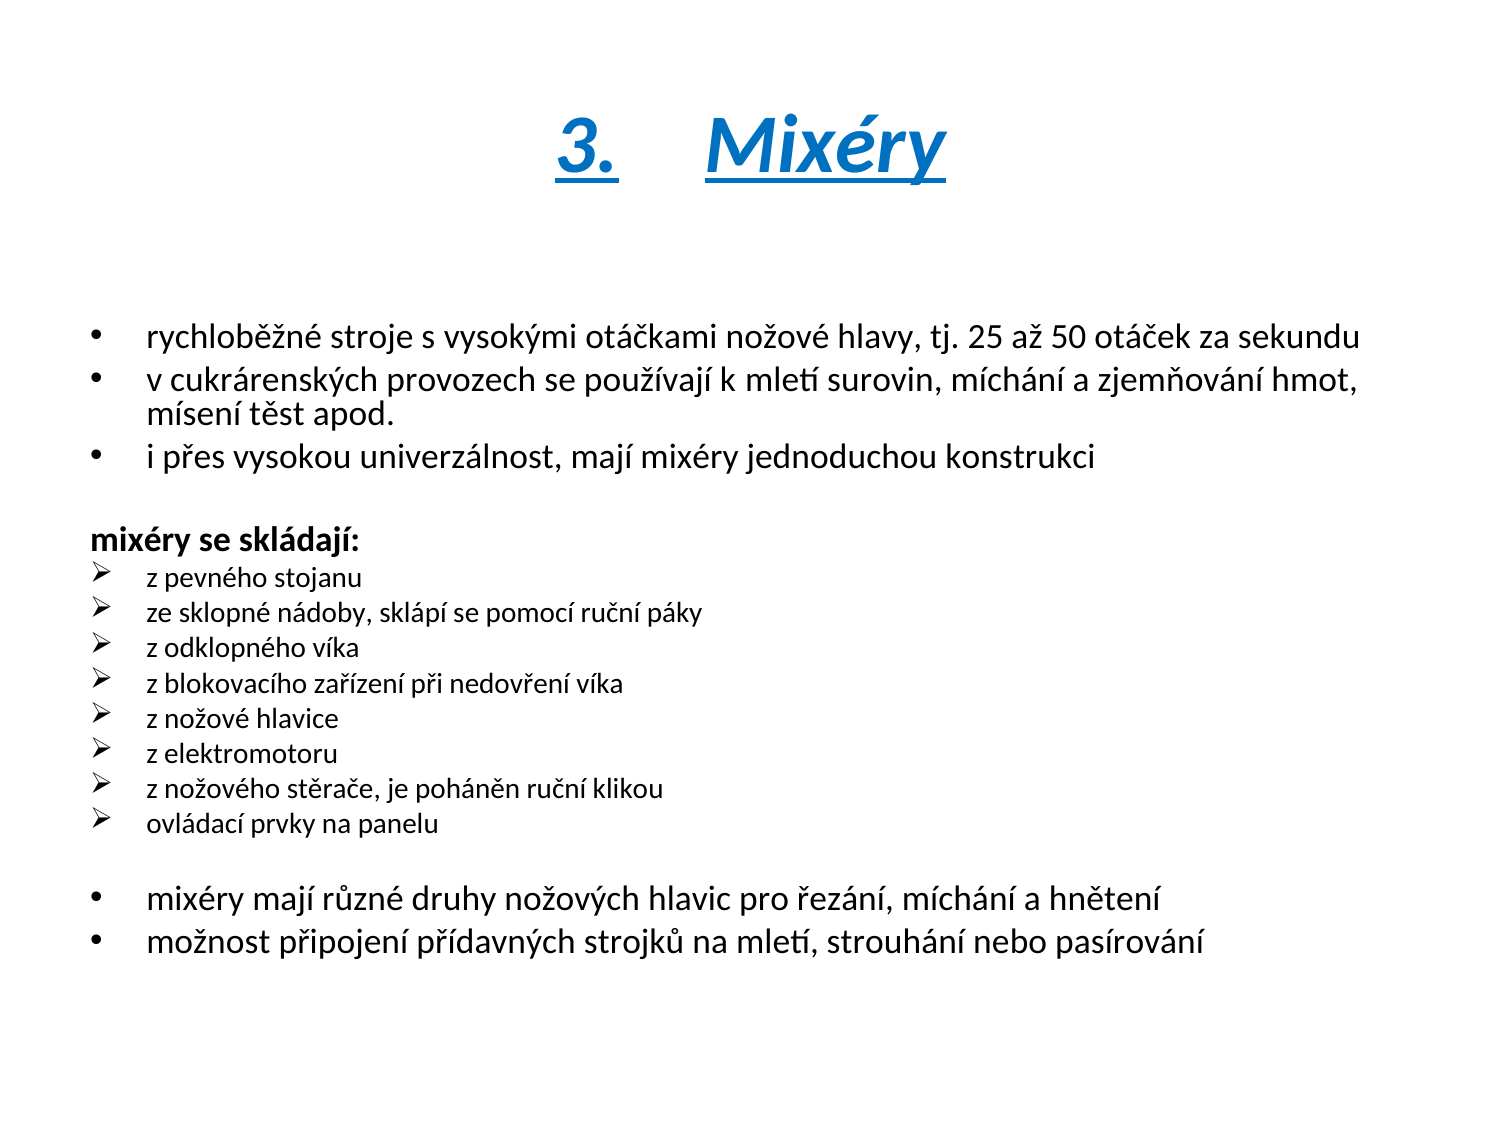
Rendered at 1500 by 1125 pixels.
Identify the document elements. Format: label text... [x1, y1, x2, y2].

title 3. Mixéry [75, 0, 1426, 262]
list rychloběžné stroje s vysokými otáčkami nožové hlavy, tj. 25 až 50 otáček za sekundu v cukrárenských provozech se používají k mletí surovin, míchání a zjemňování hmot, mísení těst apod. i přes vysokou univerzálnost, mají mixéry jednoduchou konstrukci mixéry se skládají: z pevného stojanu ze sklopné nádoby, sklápí se pomocí ruční páky z odklopného víka z blokovacího zařízení při nedovření víka z nožové hlavice z elektromotoru z nožového stěrače, je poháněn ruční klikou ovládací prvky na panelu mixéry mají různé druhy nožových hlavic pro řezání, míchání a hnětení možnost připojení přídavných strojků na mletí, strouhání nebo pasírování [75, 262, 1426, 1006]
